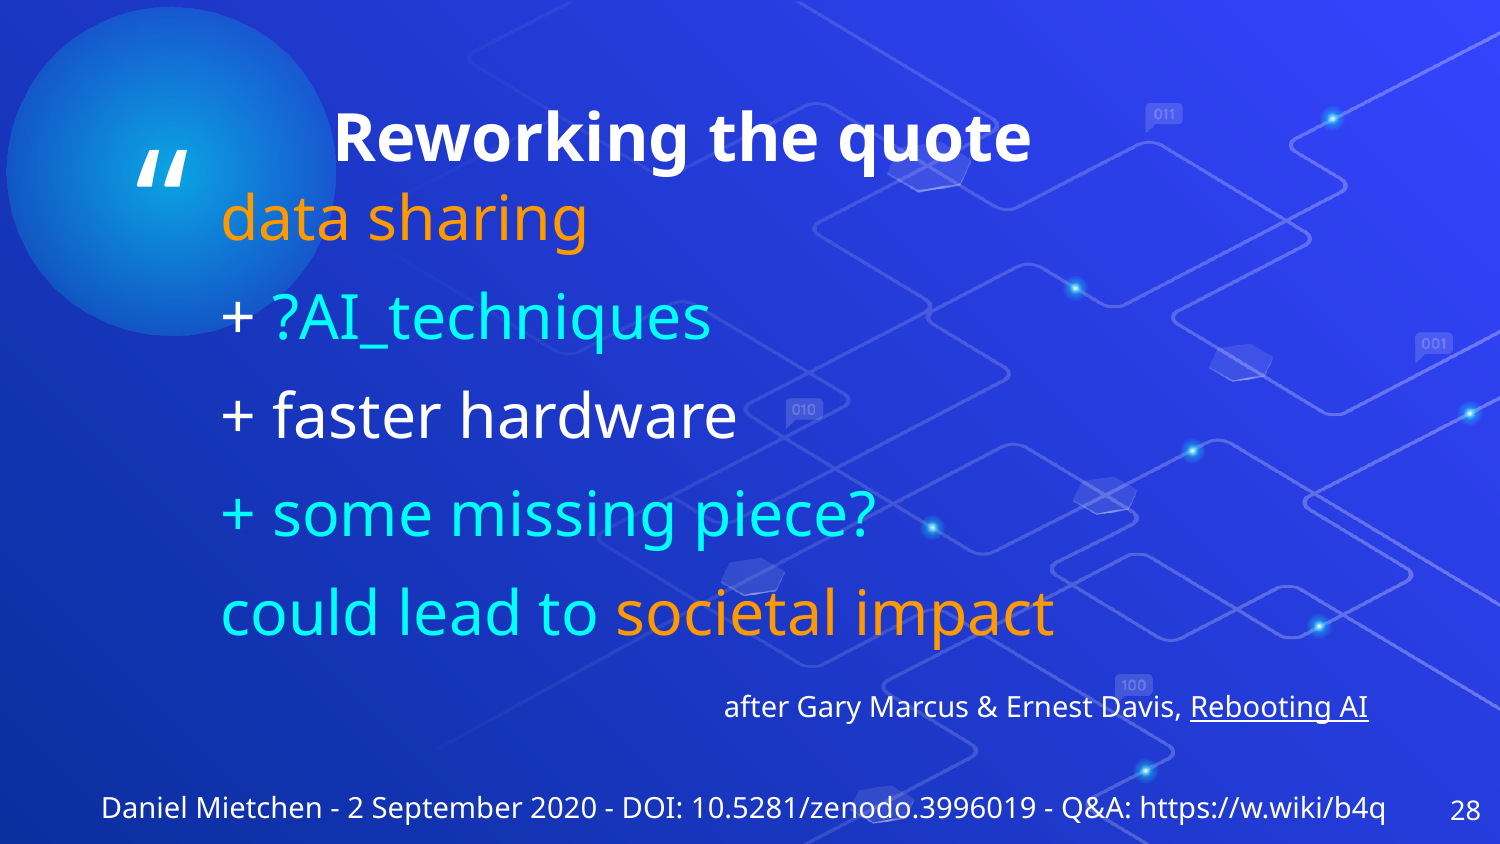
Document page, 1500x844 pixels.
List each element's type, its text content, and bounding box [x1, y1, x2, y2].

title Reworking the quote [332, 33, 1320, 175]
text_box Daniel Mietchen - 2 September 2020 - DOI: 10.5281/zenodo.3996019 - Q&A: https://w.wiki/b4q [18, 774, 1471, 832]
text_box after Gary Marcus & Ernest Davis, Rebooting AI [708, 673, 1384, 768]
list data sharing + ?AI_techniques + faster hardware + some missing piece? could lead to societal impact [220, 167, 1120, 584]
picture [0, 0, 1500, 844]
slide_number 1 [1391, 779, 1482, 844]
